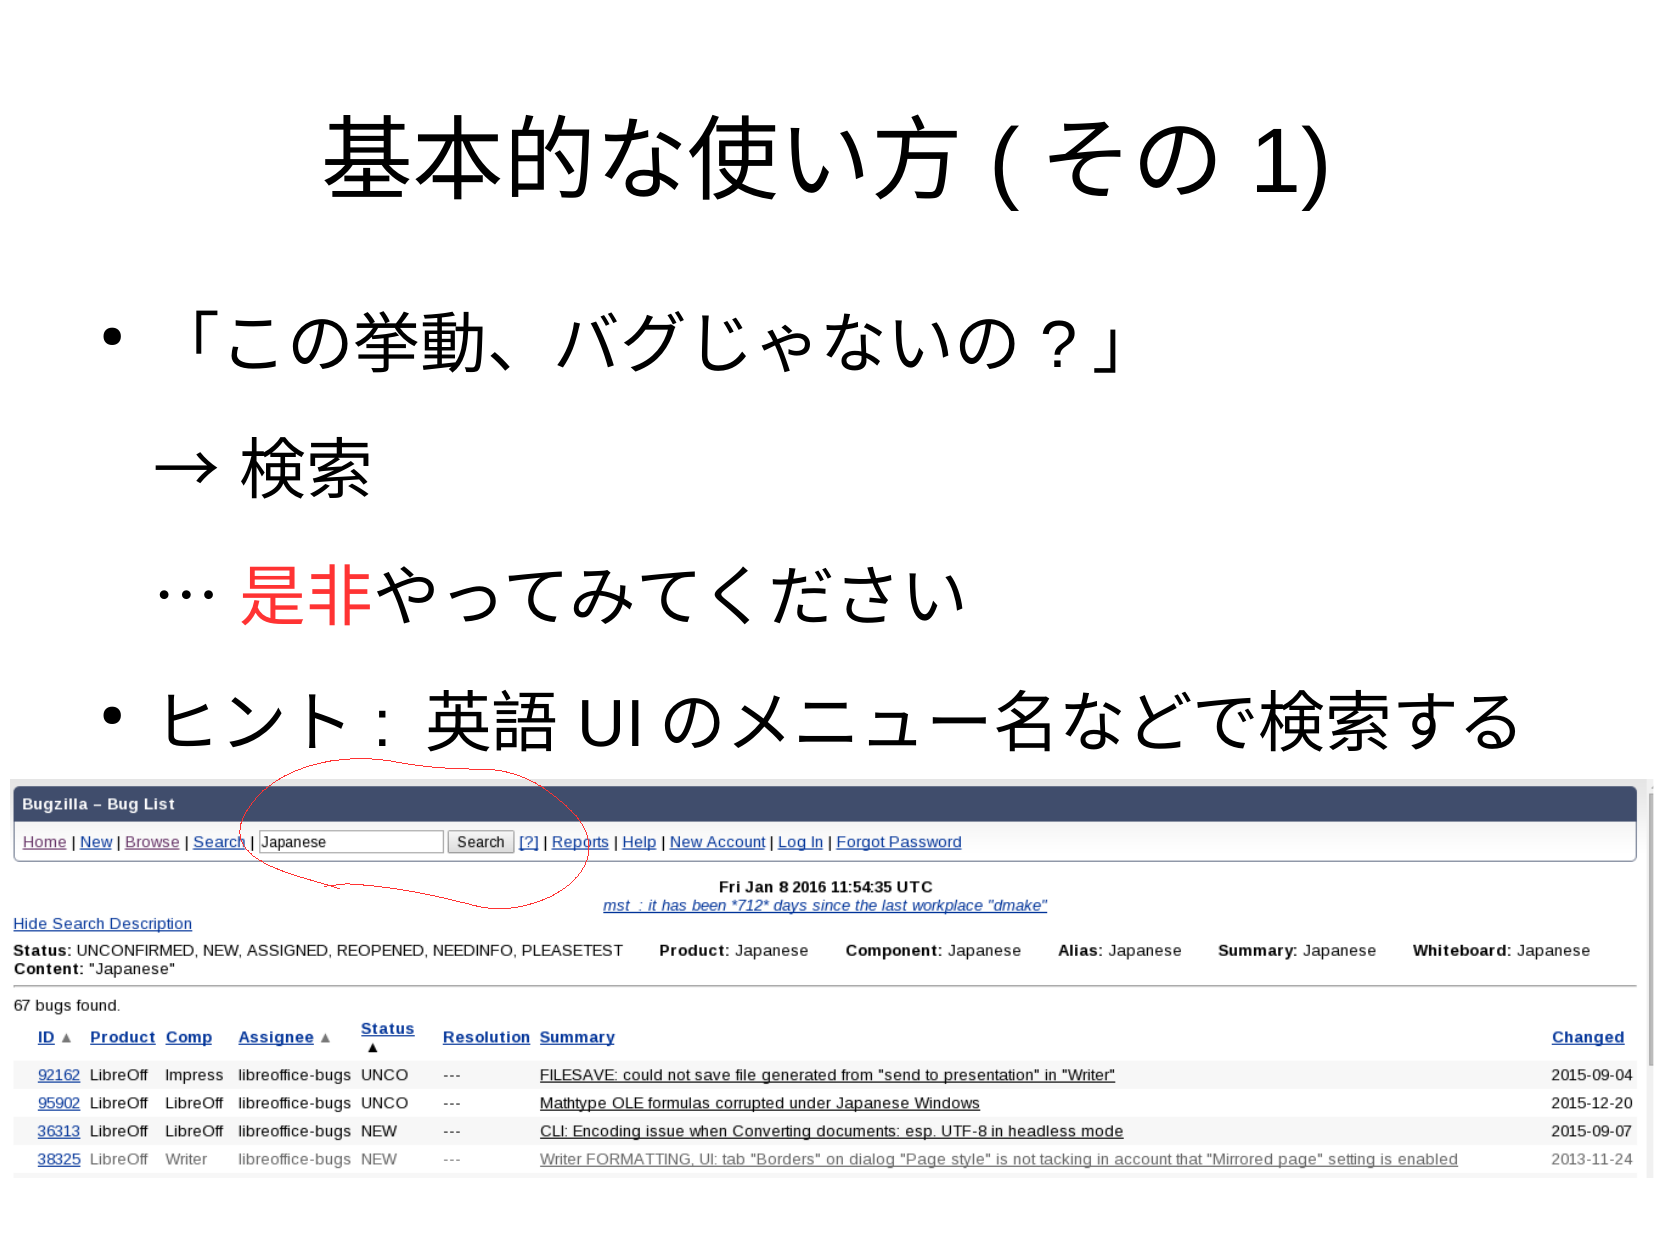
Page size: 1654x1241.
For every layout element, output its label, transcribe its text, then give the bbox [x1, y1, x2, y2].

picture [10, 779, 1654, 1178]
title 基本的な使い方(その1) [82, 49, 1571, 257]
list 「この挙動、バグじゃないの?」 →検索 …是非やってみてください ヒント: 英語UIのメニュー名などで検索する [82, 290, 1571, 779]
